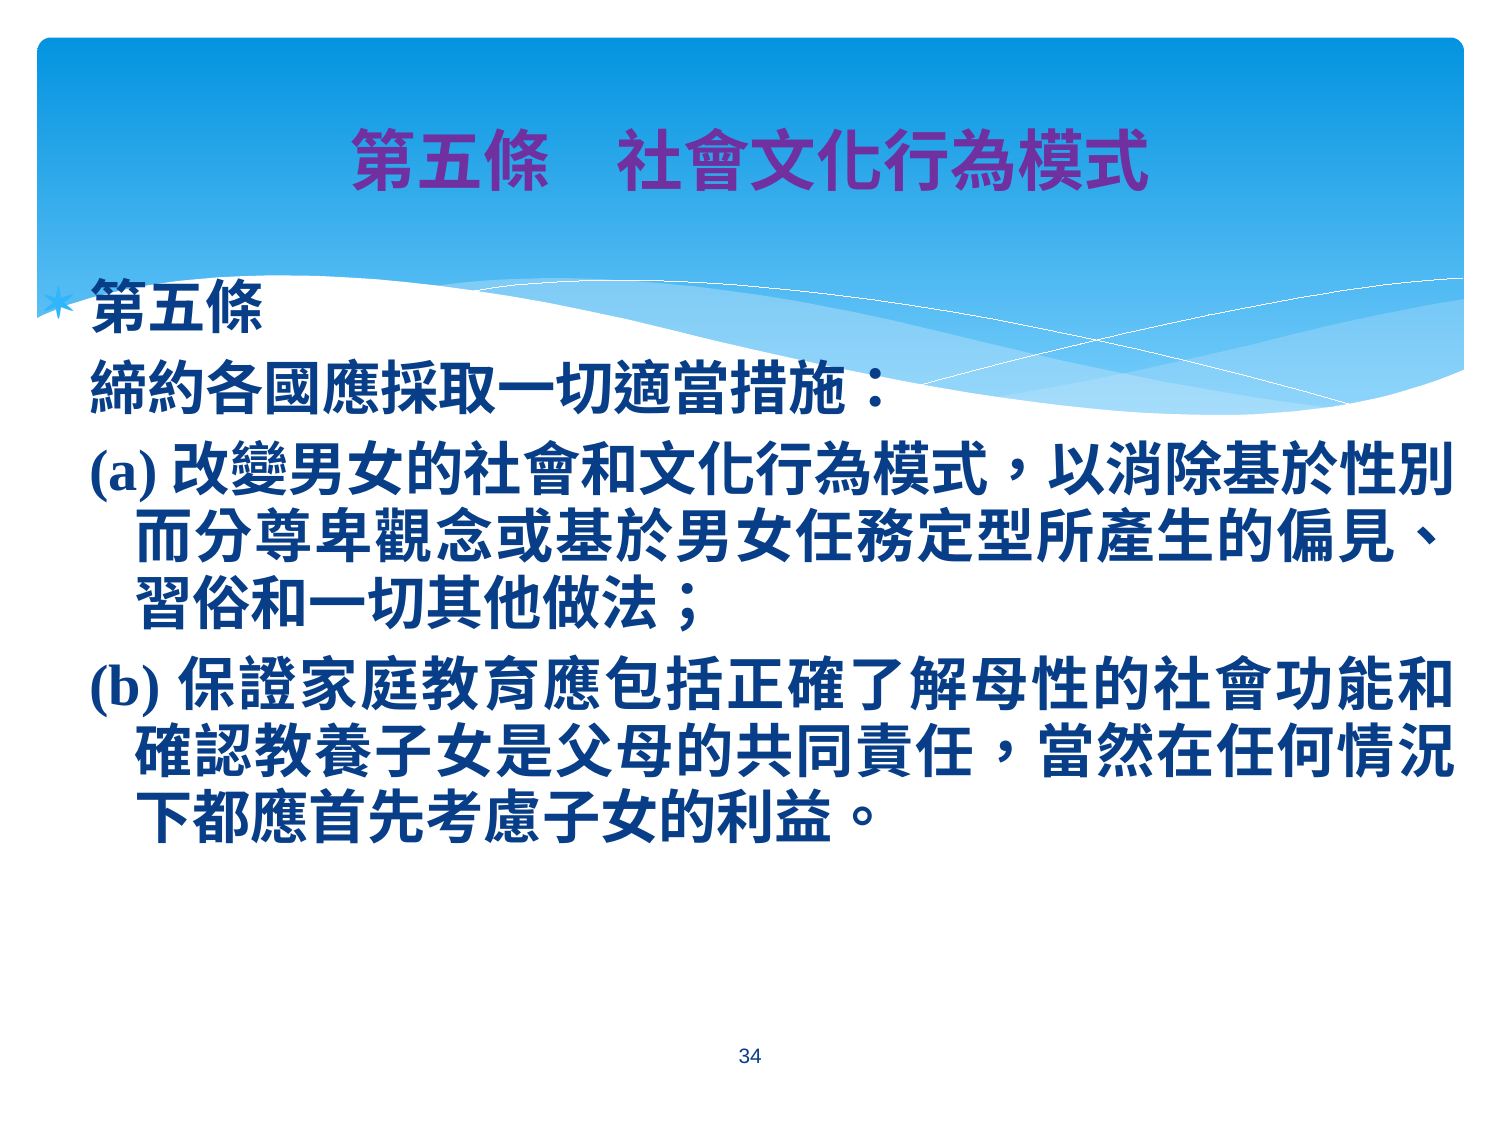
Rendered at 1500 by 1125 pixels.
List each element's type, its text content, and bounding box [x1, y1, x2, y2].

list 第五條 締約各國應採取一切適當措施： (a)改變男女的社會和文化行為模式，以消除基於性別而分尊卑觀念或基於男女任務定型所產生的偏見、習俗和一切其他做法； (b)保證家庭教育應包括正確了解母性的社會功能和確認教養子女是父母的共同責任，當然在任何情況下都應首先考慮子女的利益。 [29, 262, 1471, 1051]
text_box 34 [654, 1025, 846, 1086]
title 第五條 社會文化行為模式 [75, 55, 1426, 262]
